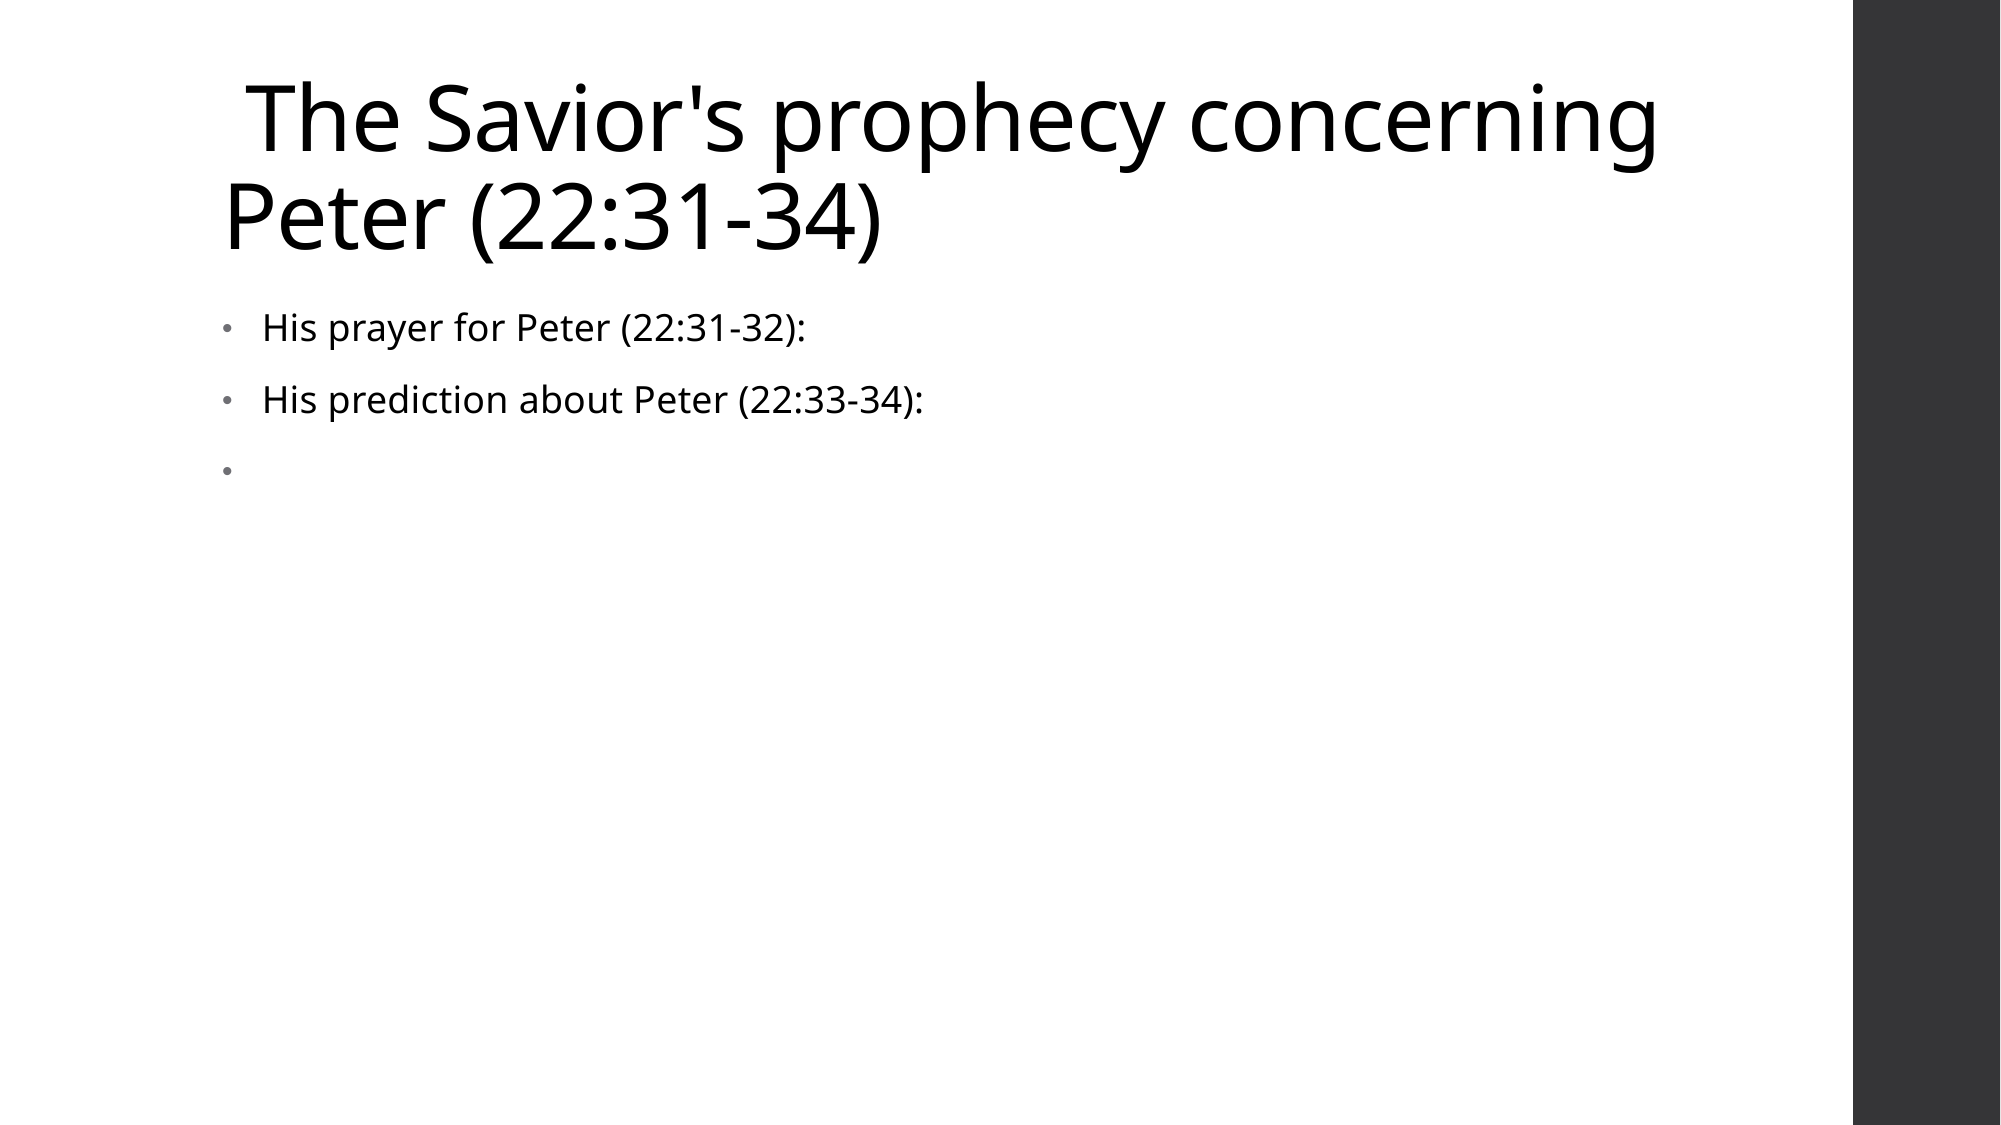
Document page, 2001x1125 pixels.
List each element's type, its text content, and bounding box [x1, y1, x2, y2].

title The Savior's prophecy concerning Peter (22:31-34) [206, 60, 1797, 278]
list His prayer for Peter (22:31-32): His prediction about Peter (22:33-34): [206, 299, 1617, 1014]
